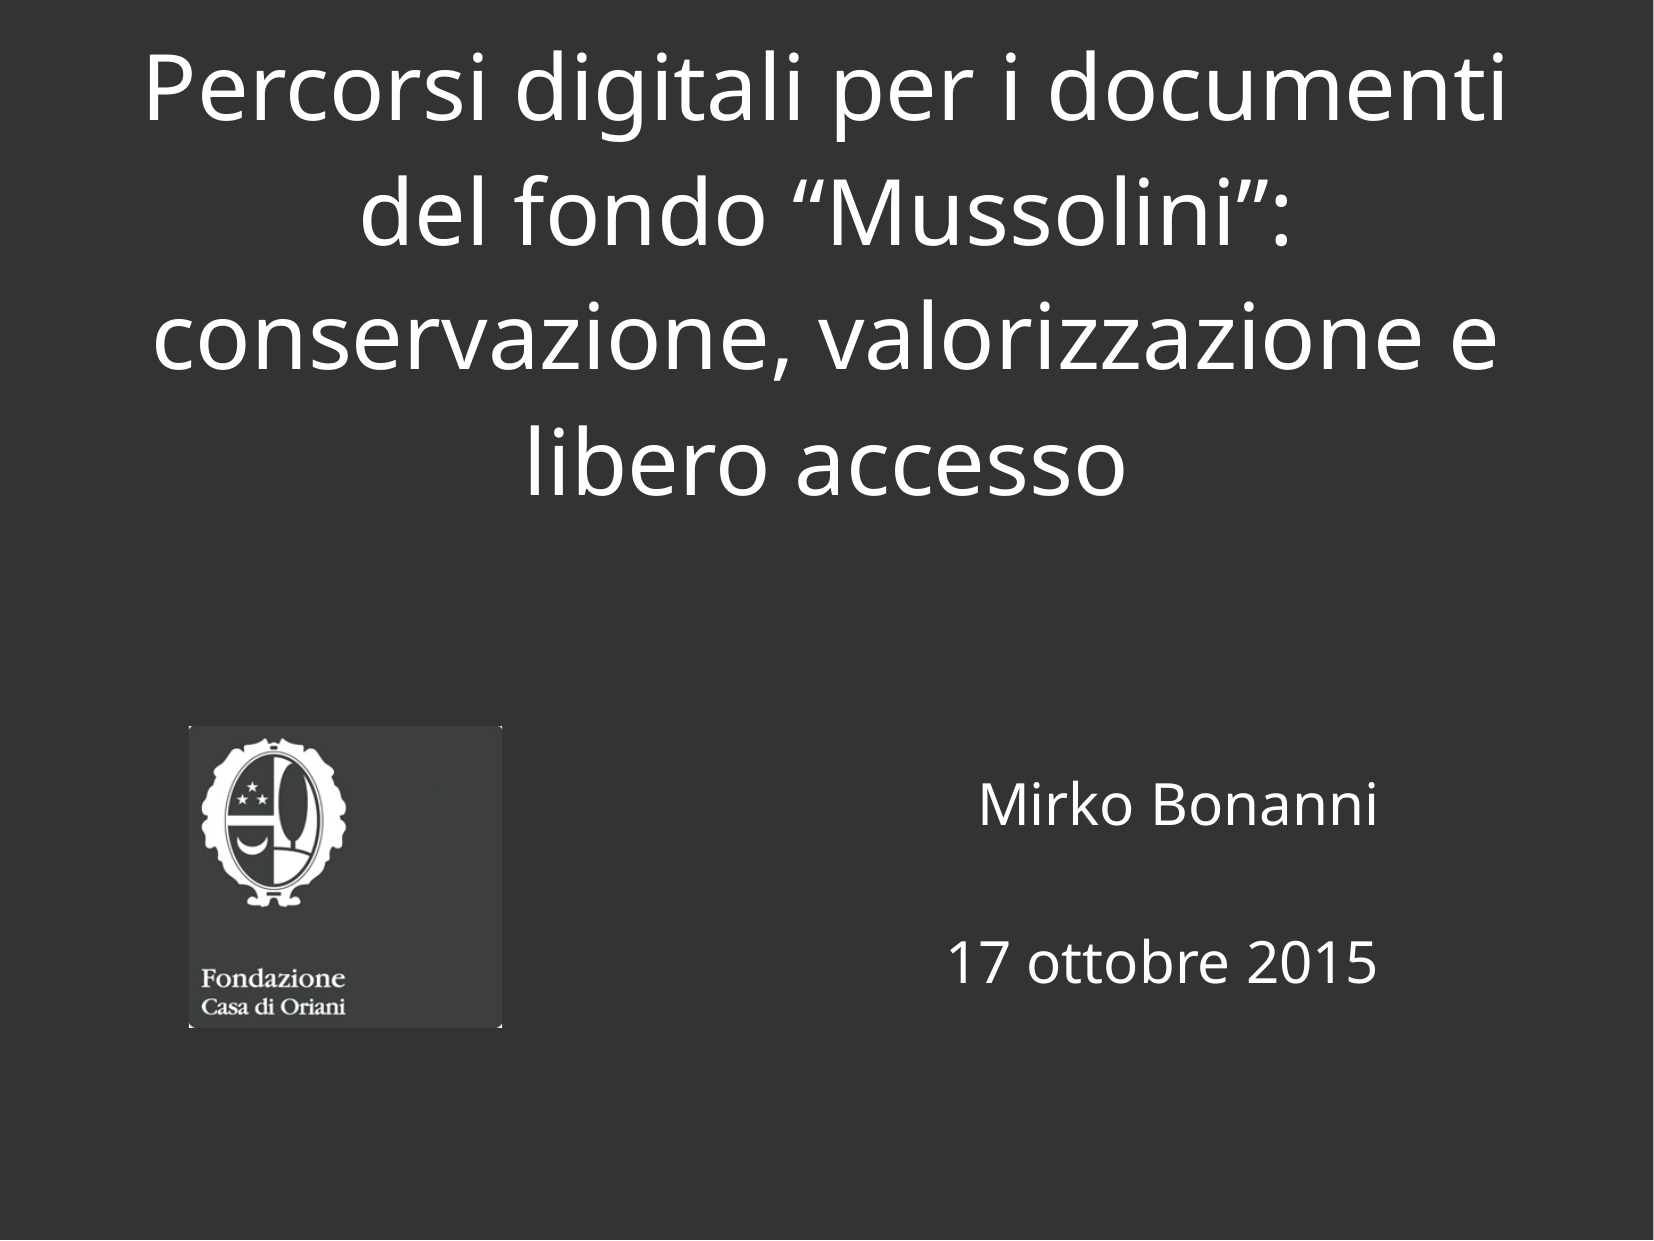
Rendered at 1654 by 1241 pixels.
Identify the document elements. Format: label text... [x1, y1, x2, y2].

title Percorsi digitali per i documenti del fondo “Mussolini”: conservazione, valorizzazione e libero accesso [82, 26, 1571, 518]
picture [188, 726, 503, 1028]
text_box Mirko Bonanni 17 ottobre 2015 [590, 755, 1394, 1007]
